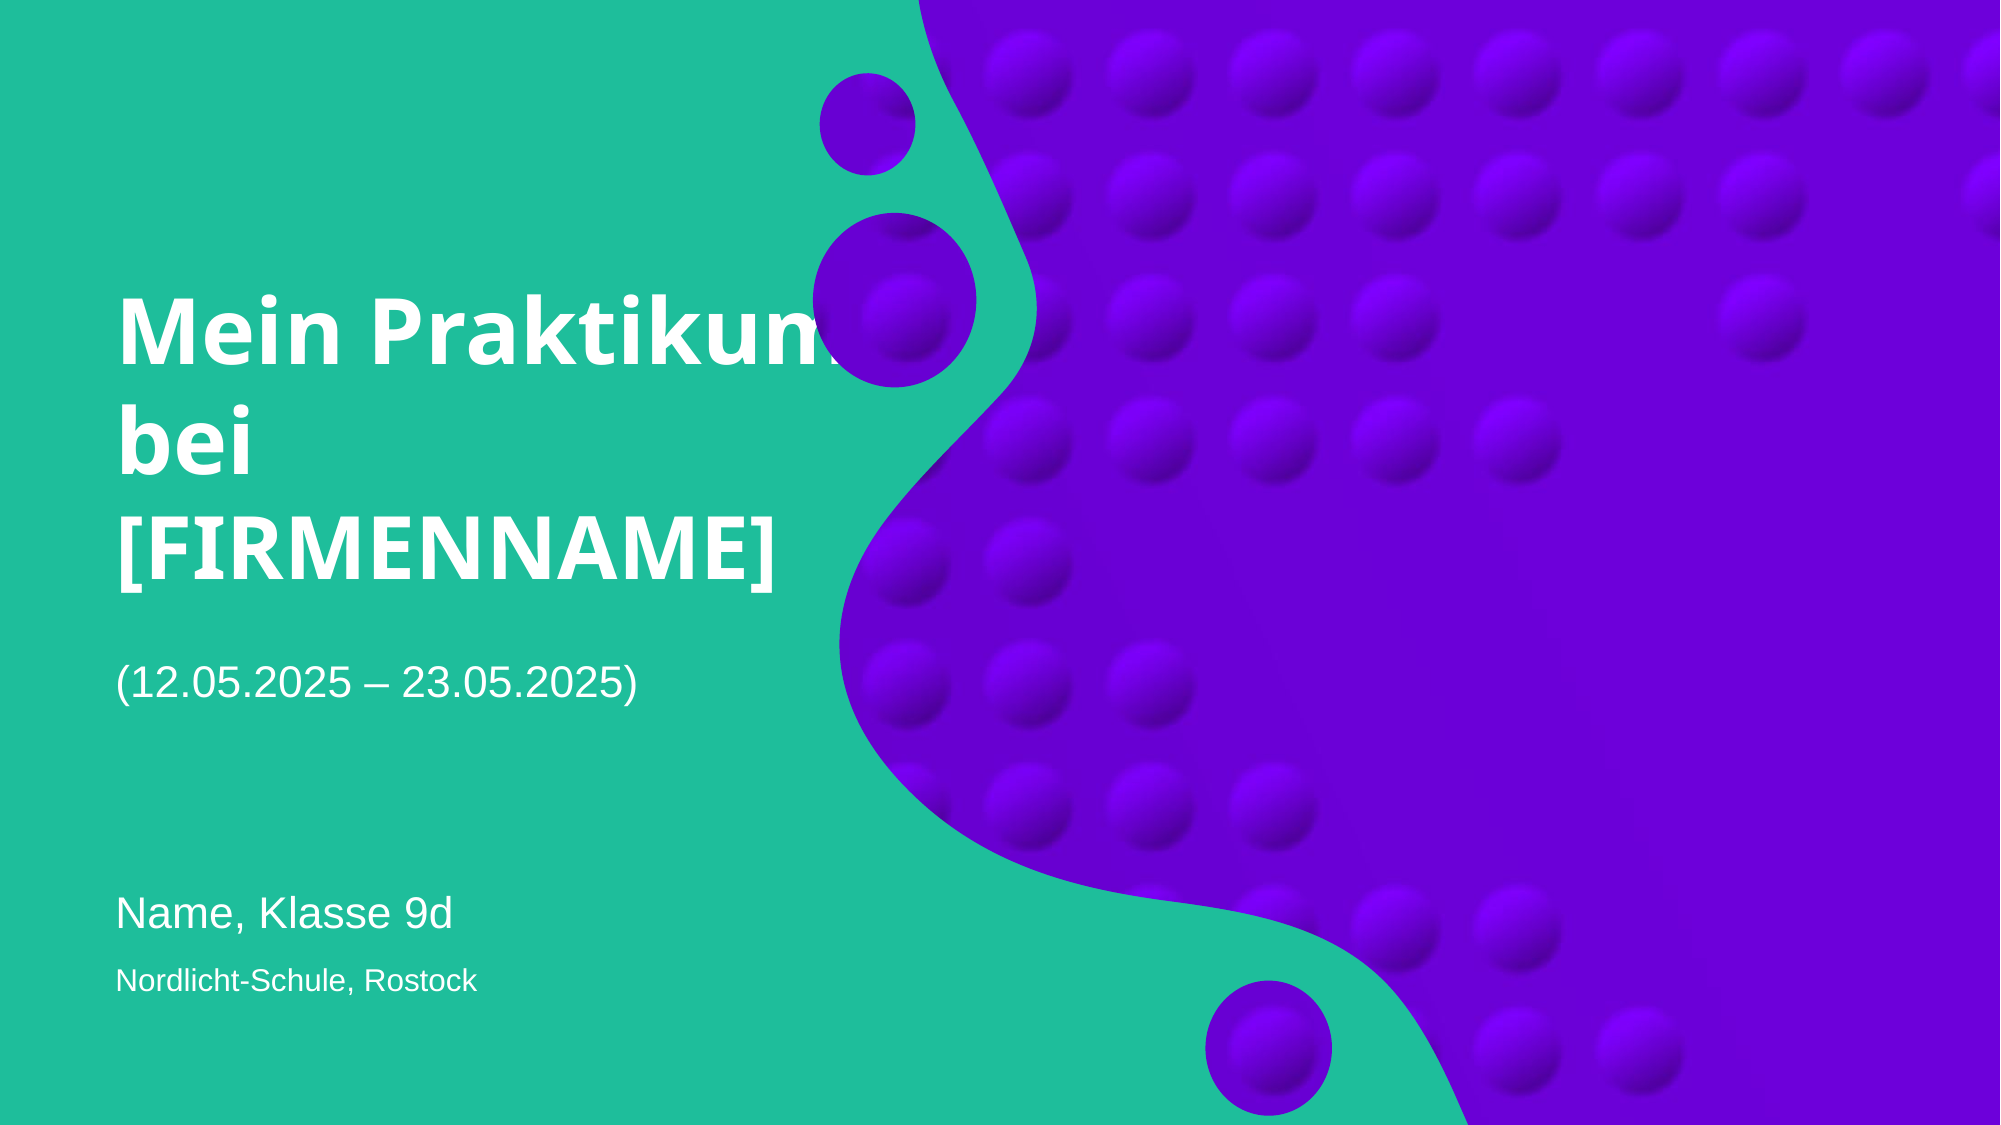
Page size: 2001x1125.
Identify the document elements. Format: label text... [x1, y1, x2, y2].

text_box [0, 0, 2000, 1125]
subtitle (12.05.2025 – 23.05.2025) Name, Klasse 9d Nordlicht-Schule, Rostock [100, 640, 741, 1008]
title Mein Praktikum bei [FIRMENNAME] [100, 91, 886, 606]
